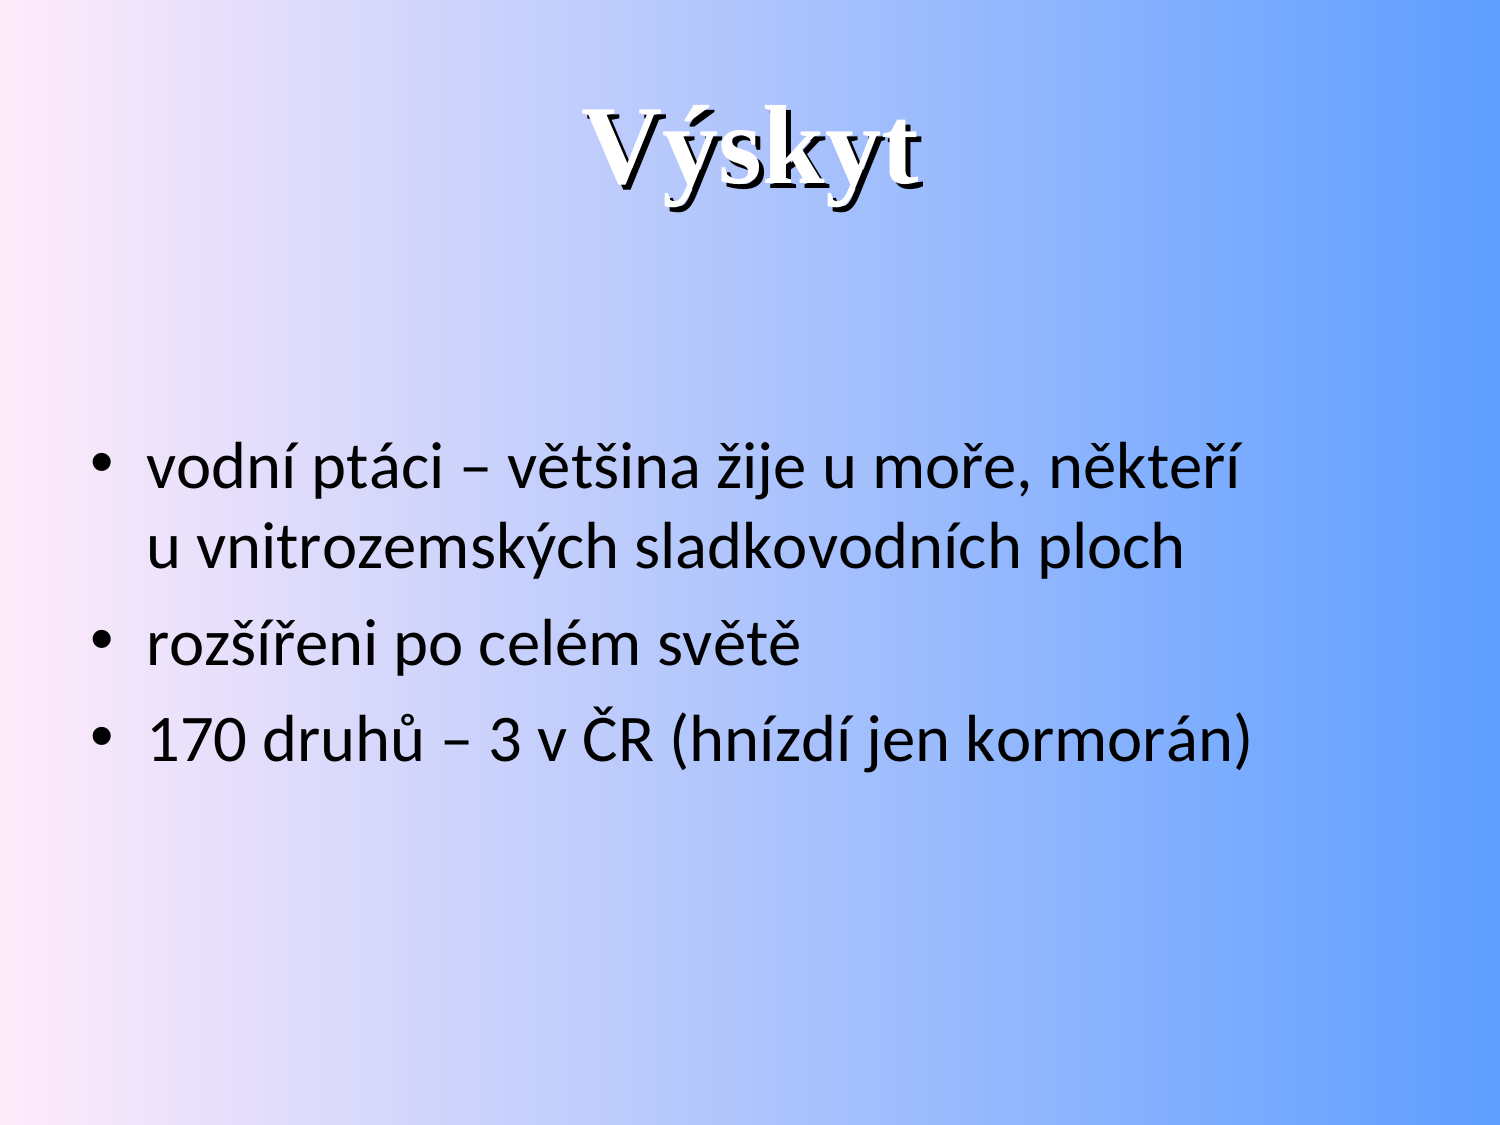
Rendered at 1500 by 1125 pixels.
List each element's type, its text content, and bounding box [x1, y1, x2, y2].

list vodní ptáci – většina žije u moře, někteří u vnitrozemských sladkovodních ploch rozšířeni po celém světě 170 druhů – 3 v ČR (hnízdí jen kormorán) [75, 262, 1426, 1006]
title Výskyt [75, 45, 1426, 233]
